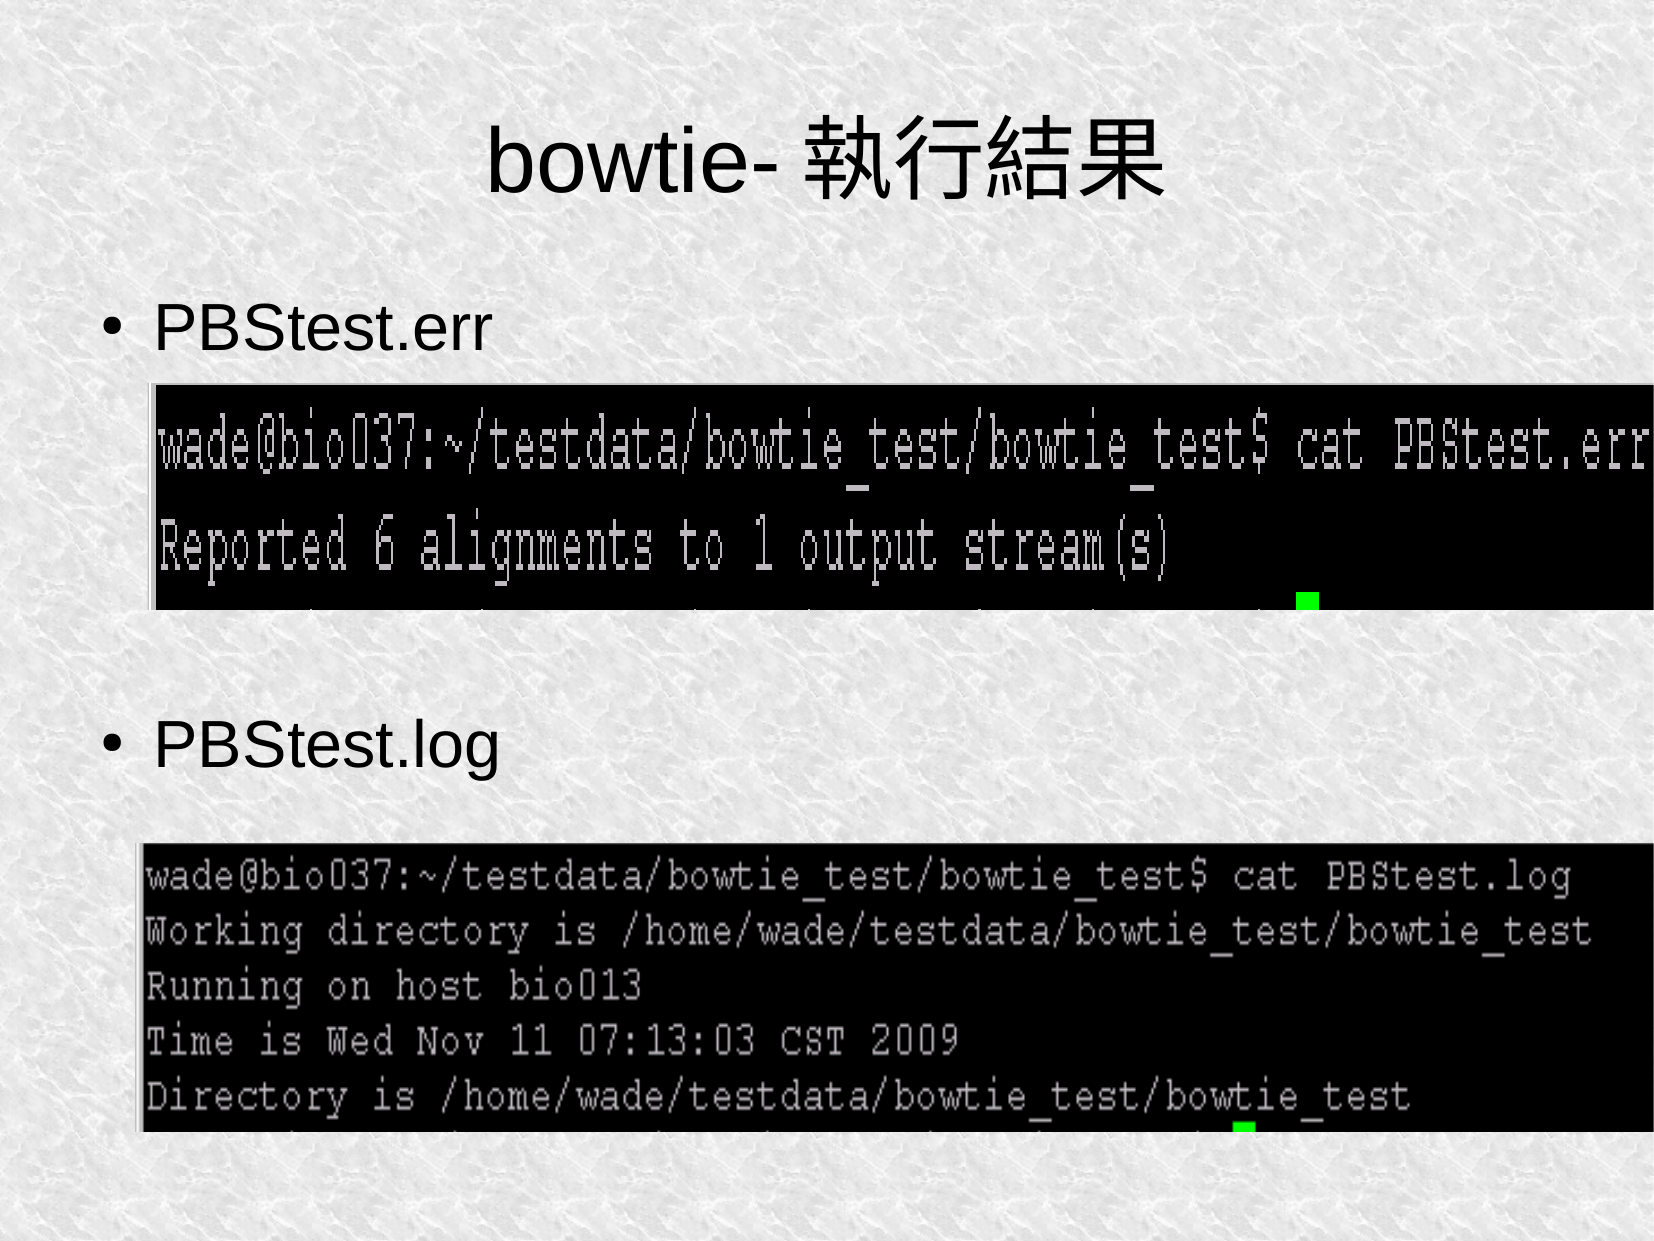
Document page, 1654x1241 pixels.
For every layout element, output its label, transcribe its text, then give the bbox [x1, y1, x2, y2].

list PBStest.err PBStest.log [82, 290, 1571, 1094]
picture [0, 0, 1654, 1241]
title bowtie-執行結果 [82, 56, 1571, 250]
